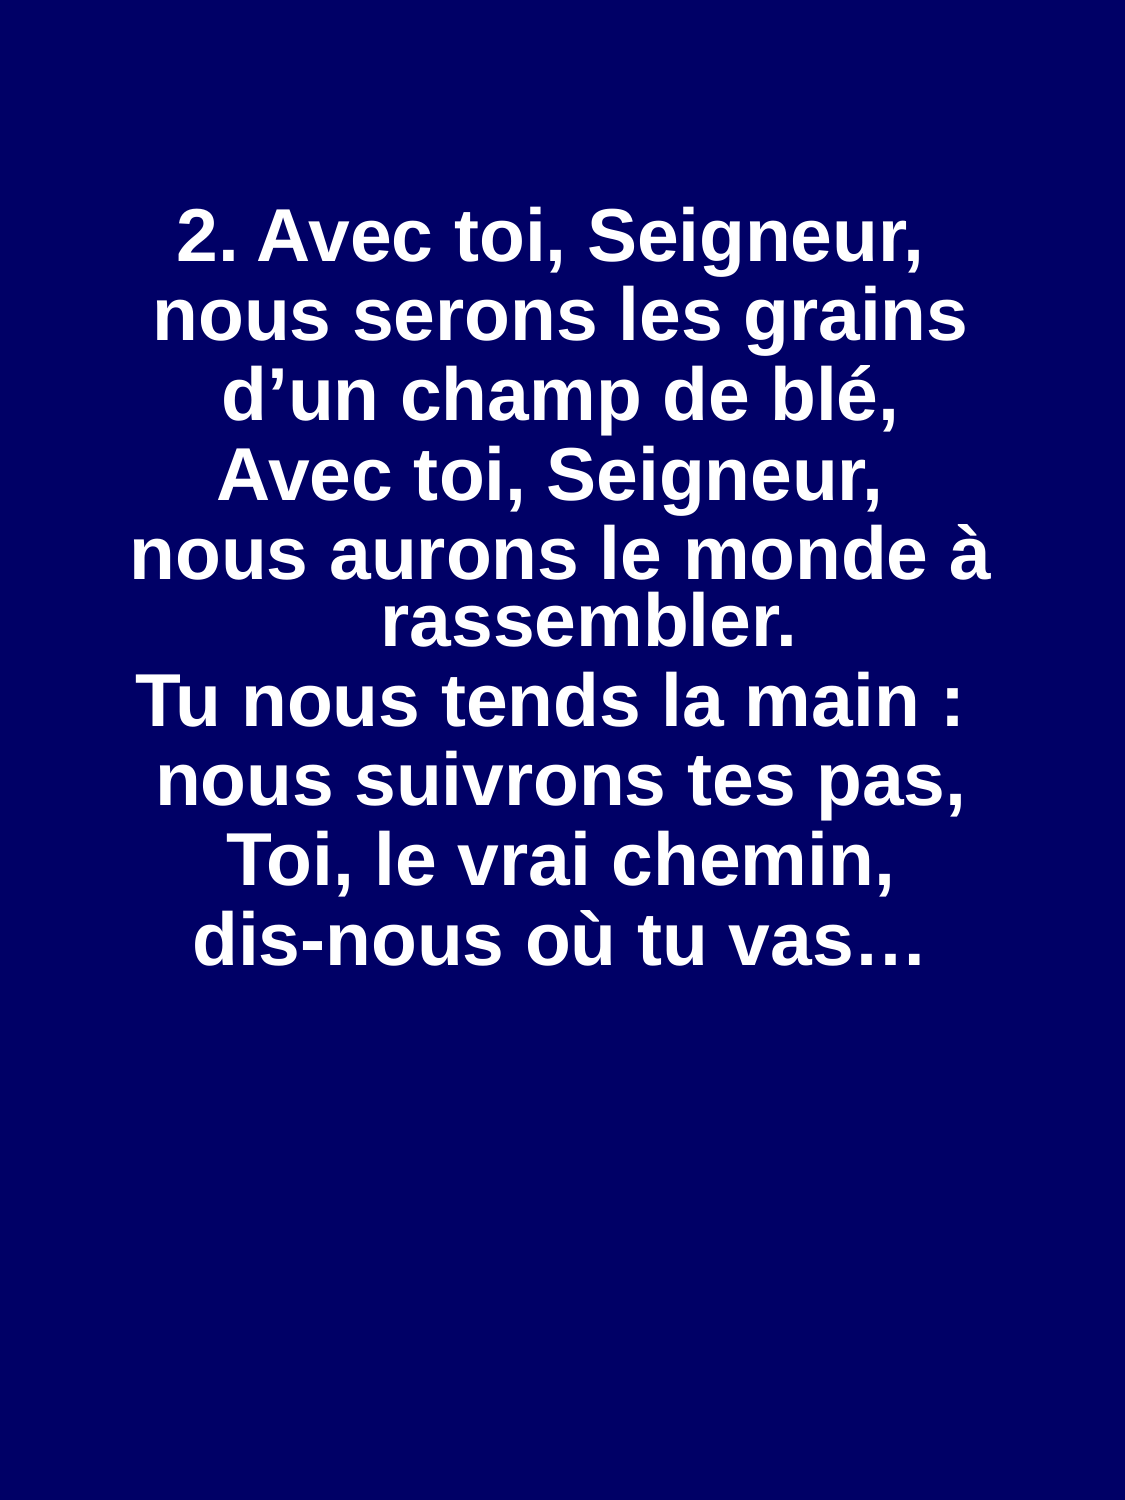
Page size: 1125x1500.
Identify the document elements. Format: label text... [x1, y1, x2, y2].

text_box 2. Avec toi, Seigneur, nous serons les grains dʼun champ de blé, Avec toi, Seigneur, nous aurons le monde à rassembler. Tu nous tends la main : nous suivrons tes pas, Toi, le vrai chemin, dis-nous où tu vas… [11, 35, 1110, 1441]
